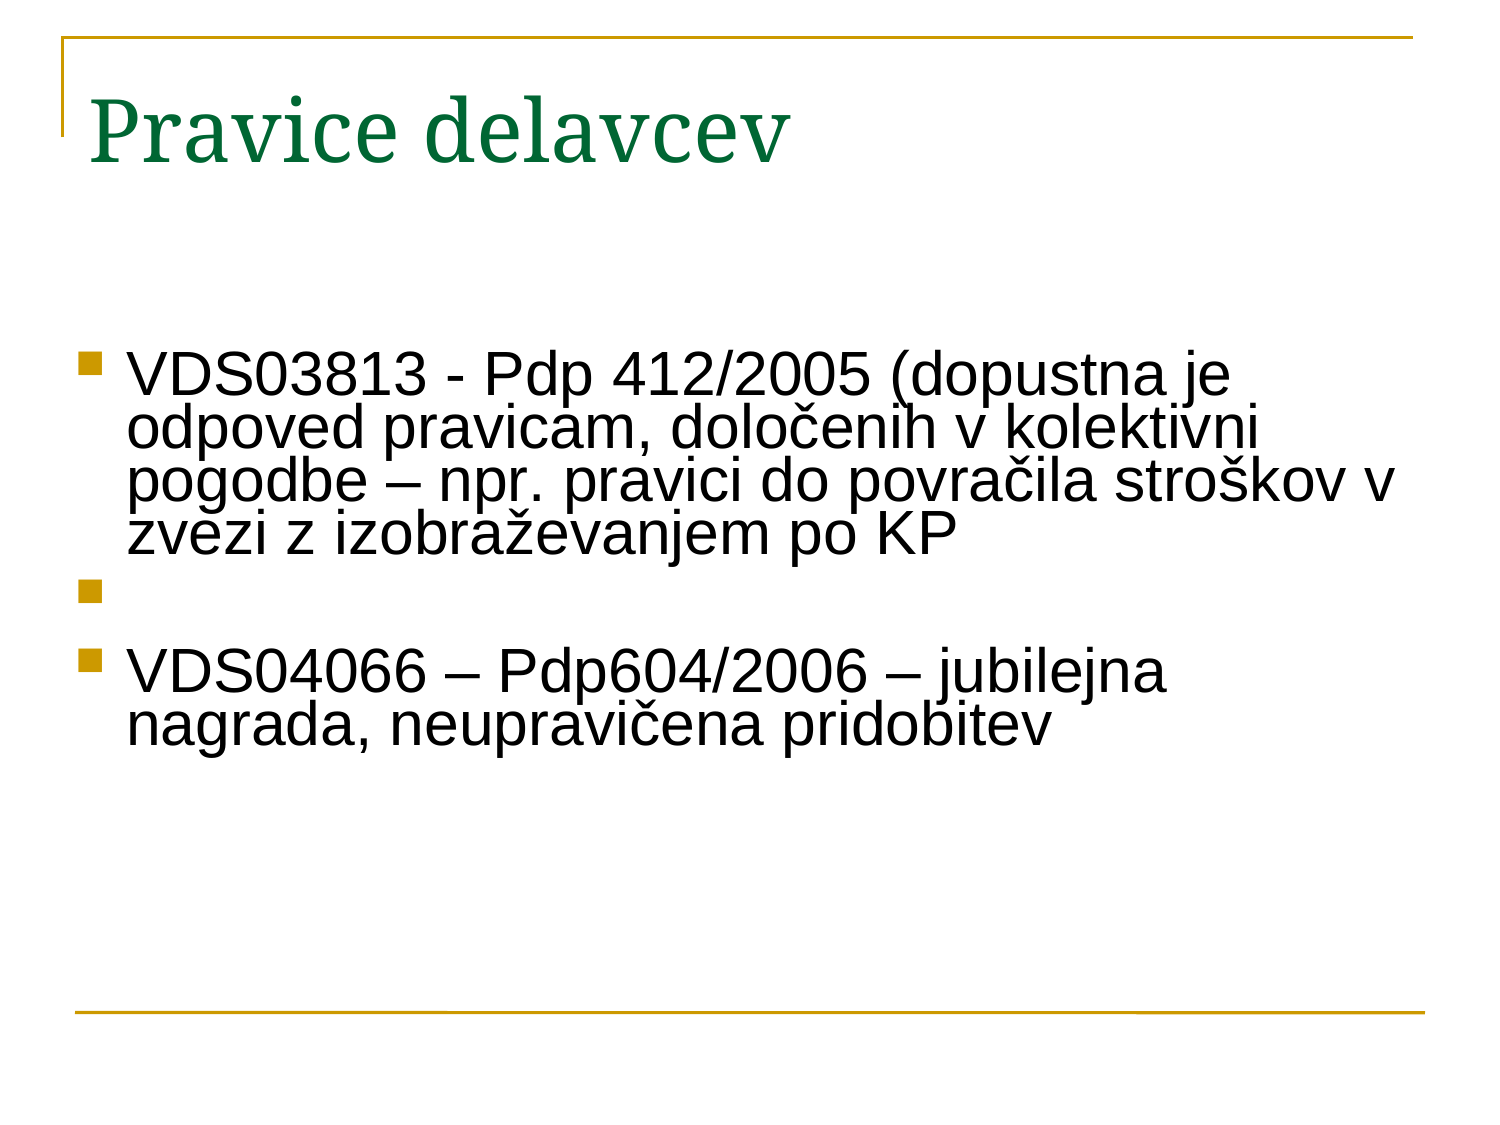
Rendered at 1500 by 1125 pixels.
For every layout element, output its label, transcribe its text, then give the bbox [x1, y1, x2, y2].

list VDS03813 - Pdp 412/2005 (dopustna je odpoved pravicam, določenih v kolektivni pogodbe – npr. pravici do povračila stroškov v zvezi z izobraževanjem po KP ‏ VDS04066 – Pdp604/2006 – jubilejna nagrada, neupravičena pridobitev [75, 262, 1424, 991]
title Pravice delavcev [88, 52, 1424, 224]
